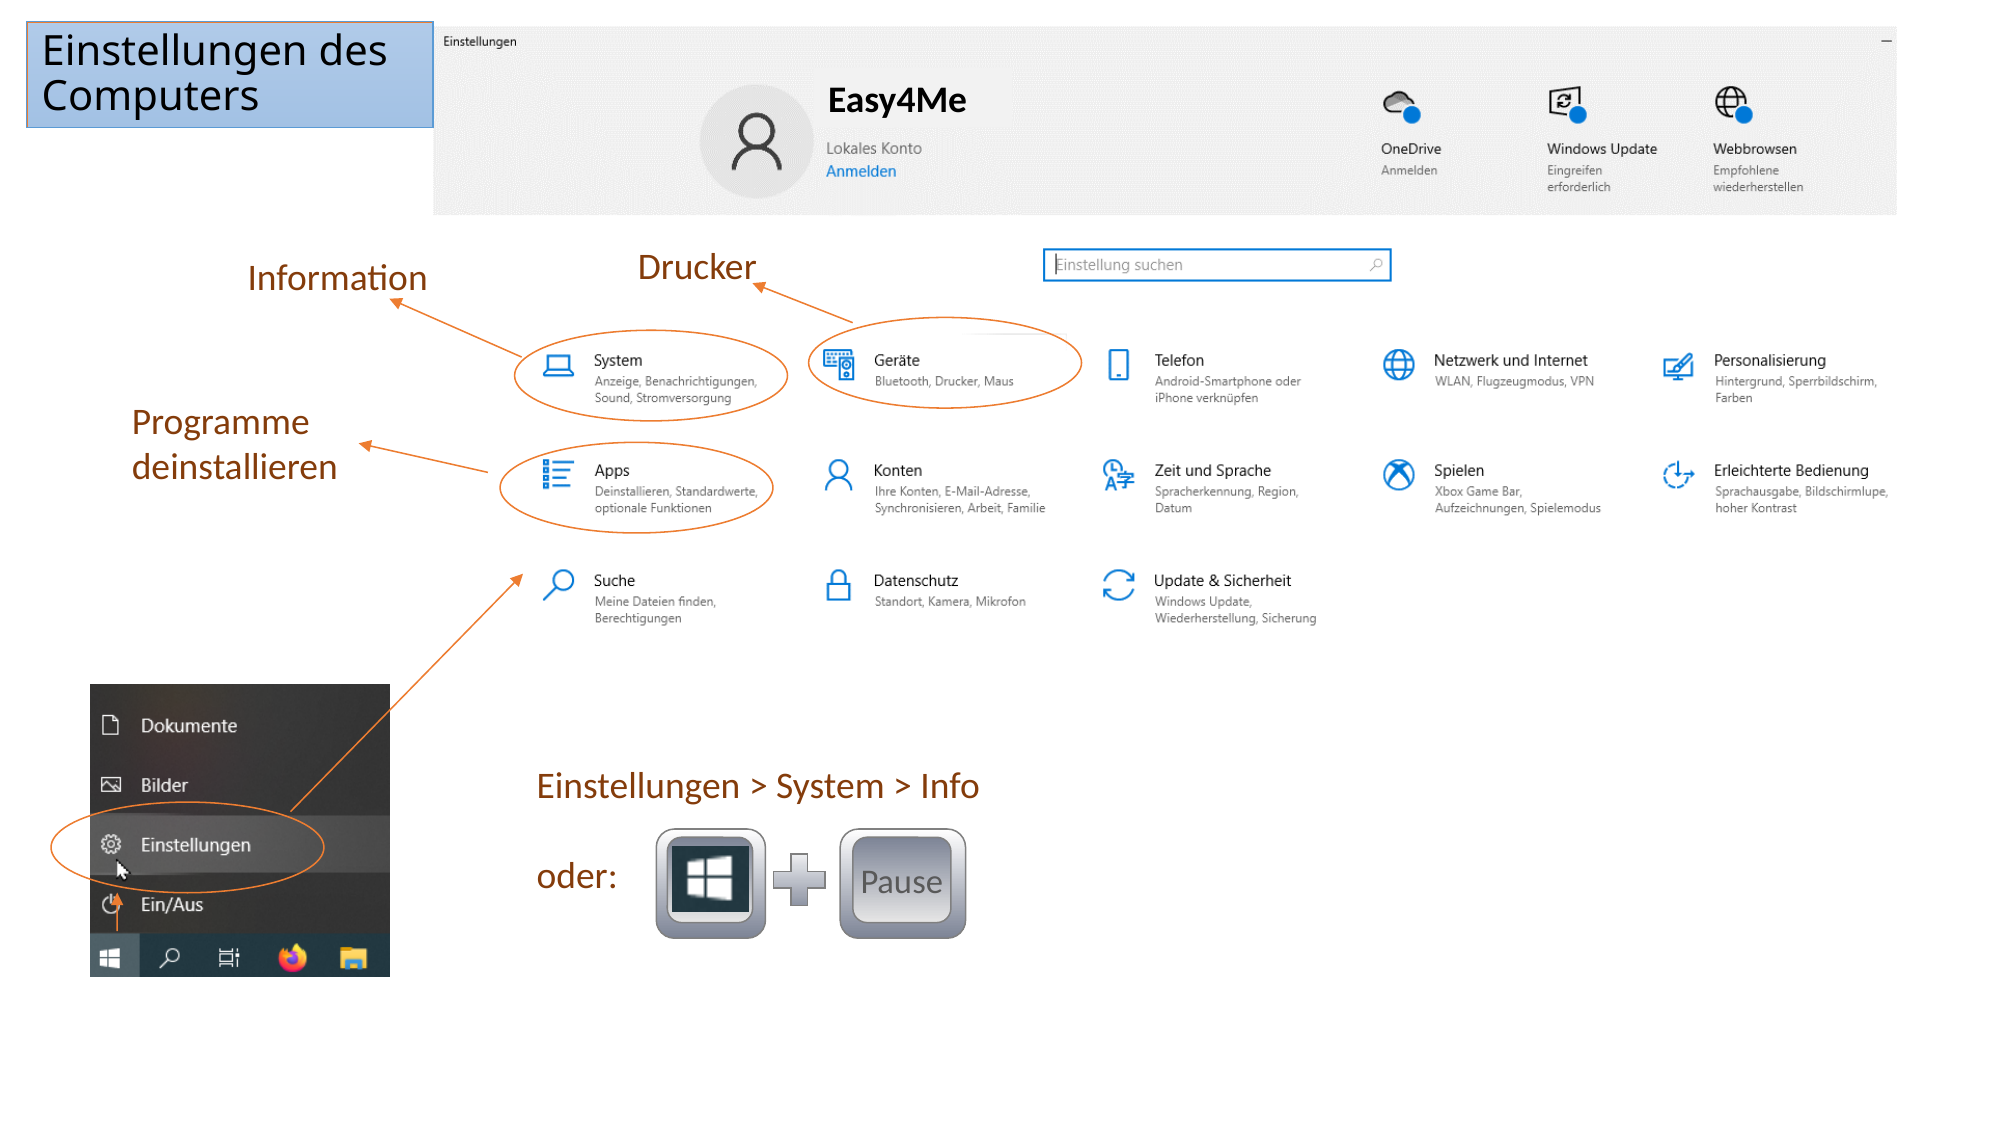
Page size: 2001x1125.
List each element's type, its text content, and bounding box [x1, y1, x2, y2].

text_box Easy4Me [813, 67, 1013, 128]
text_box Information [232, 245, 443, 306]
text_box Programme deinstallieren [117, 389, 358, 495]
text_box Einstellungen des Computers [26, 21, 433, 128]
text_box Einstellungen > System > Info oder: [521, 753, 1162, 904]
picture [90, 803, 323, 891]
picture [433, 26, 1897, 718]
text_box Drucker [623, 235, 772, 295]
text_box [840, 829, 966, 939]
text_box Pause [852, 837, 951, 923]
picture [672, 846, 749, 912]
text_box [773, 854, 826, 906]
text_box [656, 829, 766, 939]
picture [90, 684, 390, 978]
